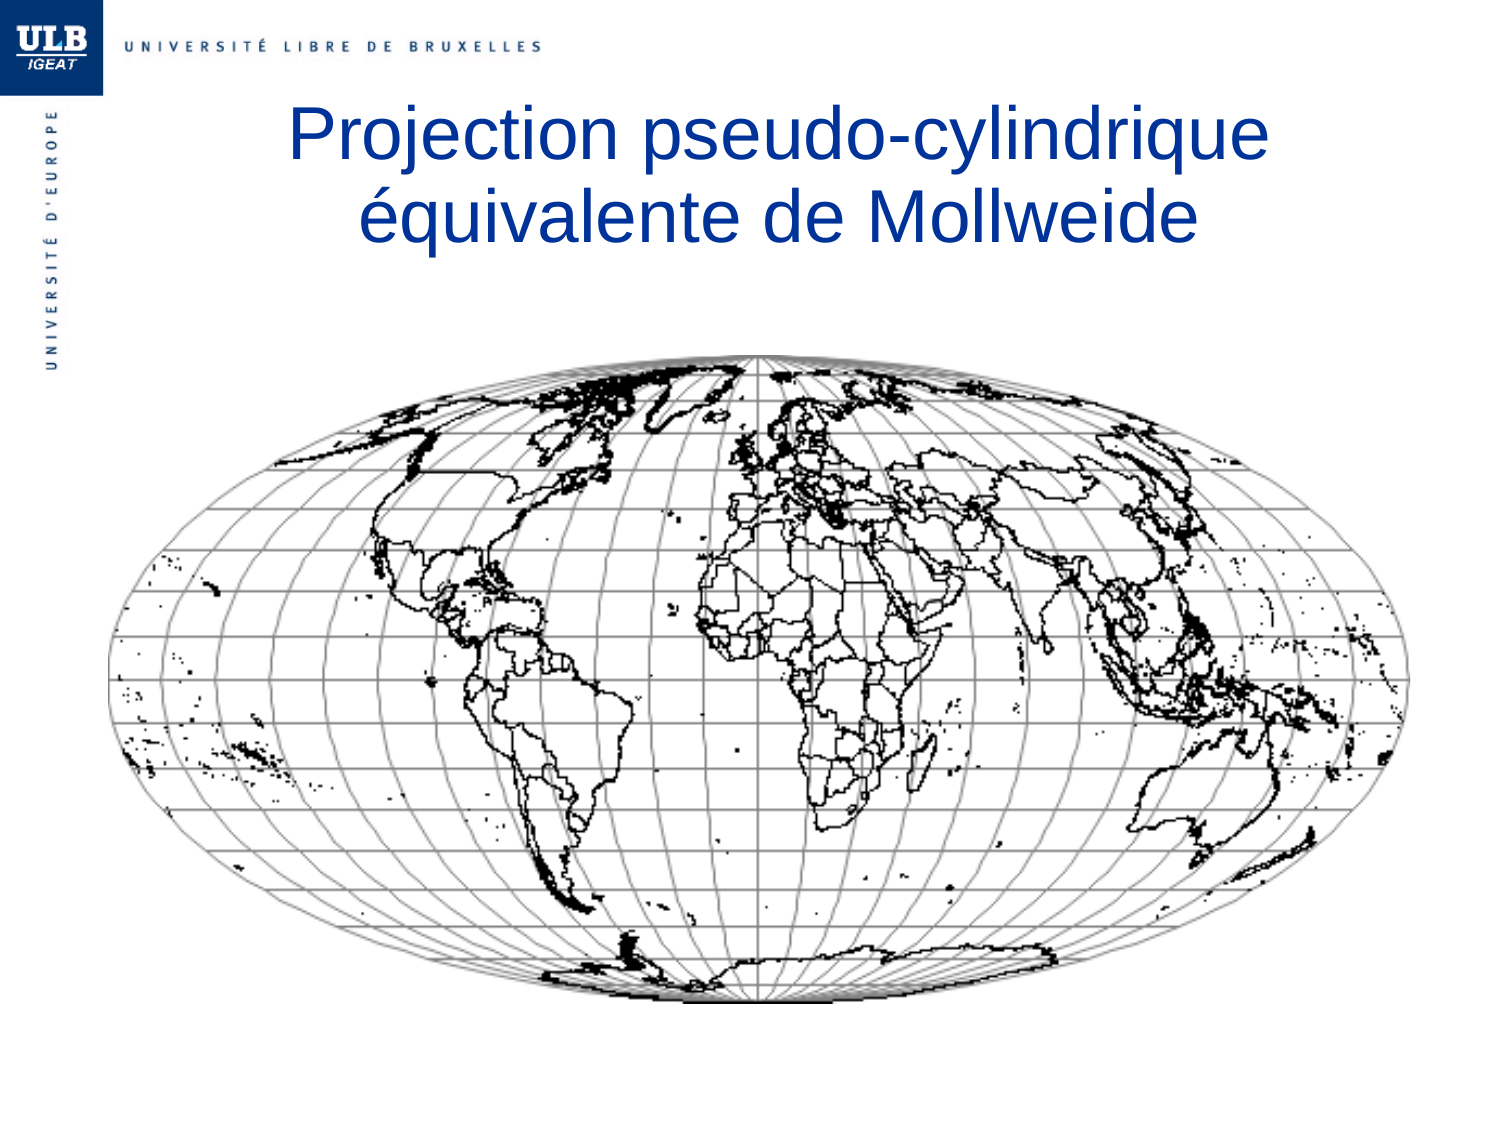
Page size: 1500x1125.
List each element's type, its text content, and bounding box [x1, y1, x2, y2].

picture [0, 0, 1500, 1125]
title Projection pseudo-cylindrique équivalente de Mollweide [76, 84, 1483, 268]
